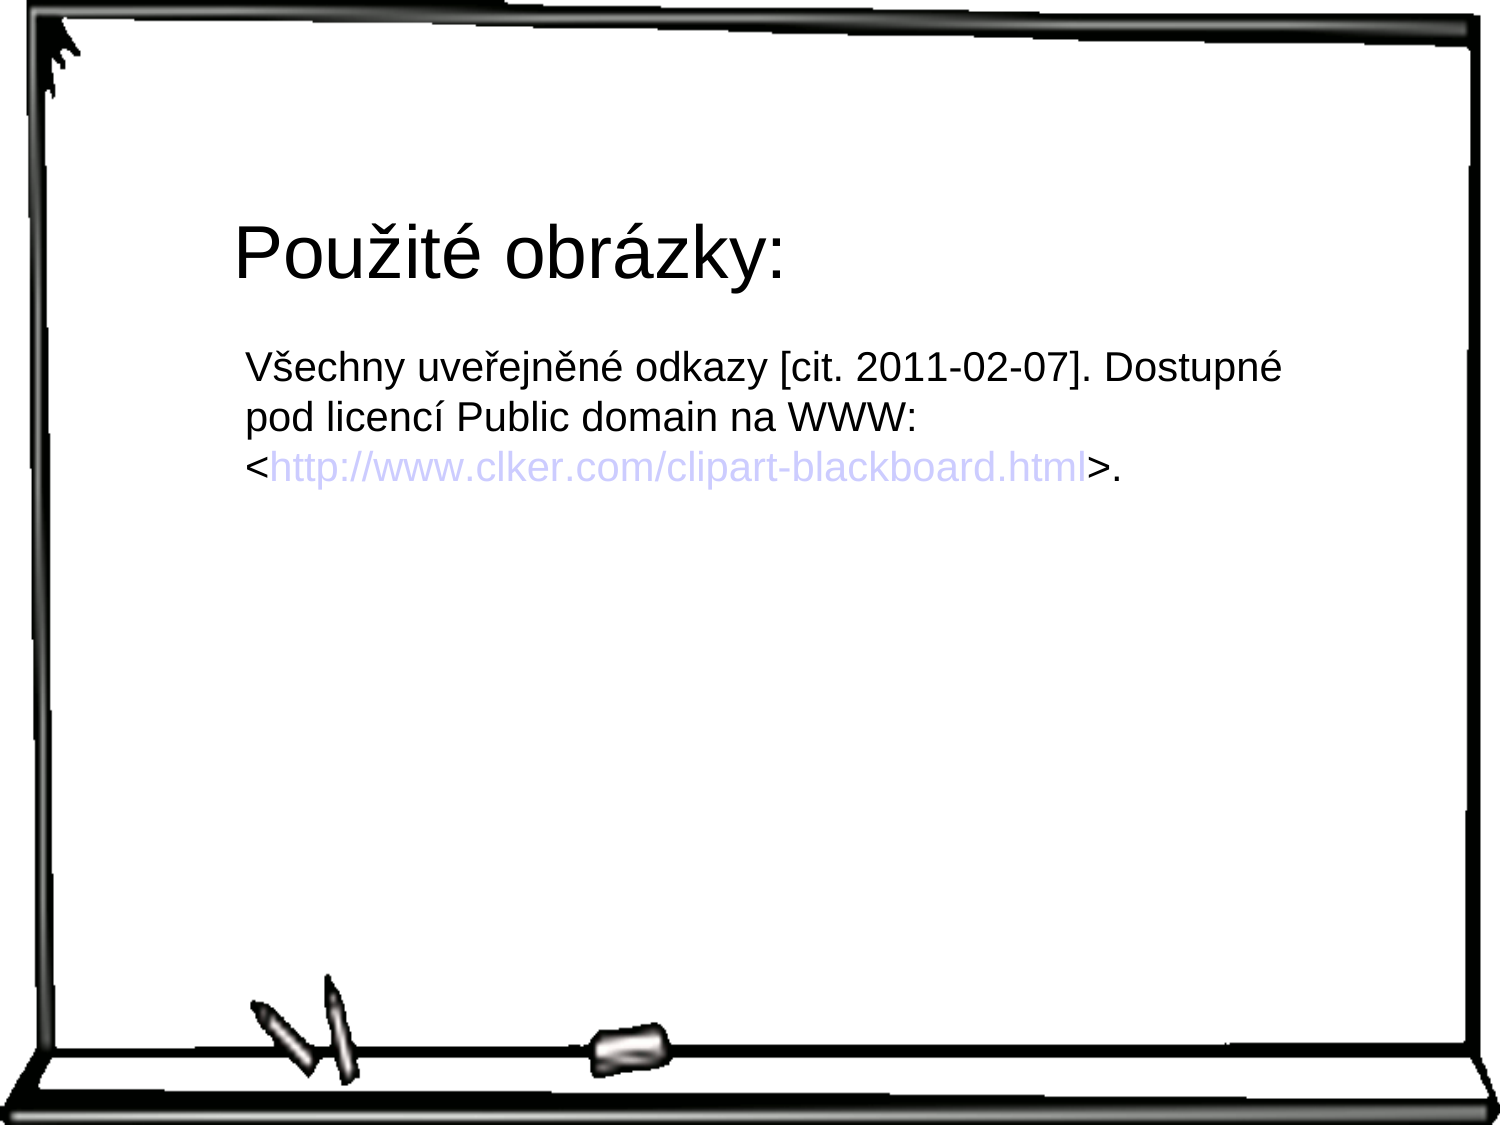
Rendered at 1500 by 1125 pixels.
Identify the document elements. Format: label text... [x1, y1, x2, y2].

text_box Všechny uveřejněné odkazy [cit. 2011-02-07]. Dostupné pod licencí Public domain na WWW: <http://www.clker.com/clipart-blackboard.html>. [230, 331, 1341, 498]
text_box Použité obrázky: [218, 196, 1235, 302]
picture [0, 0, 1500, 1125]
